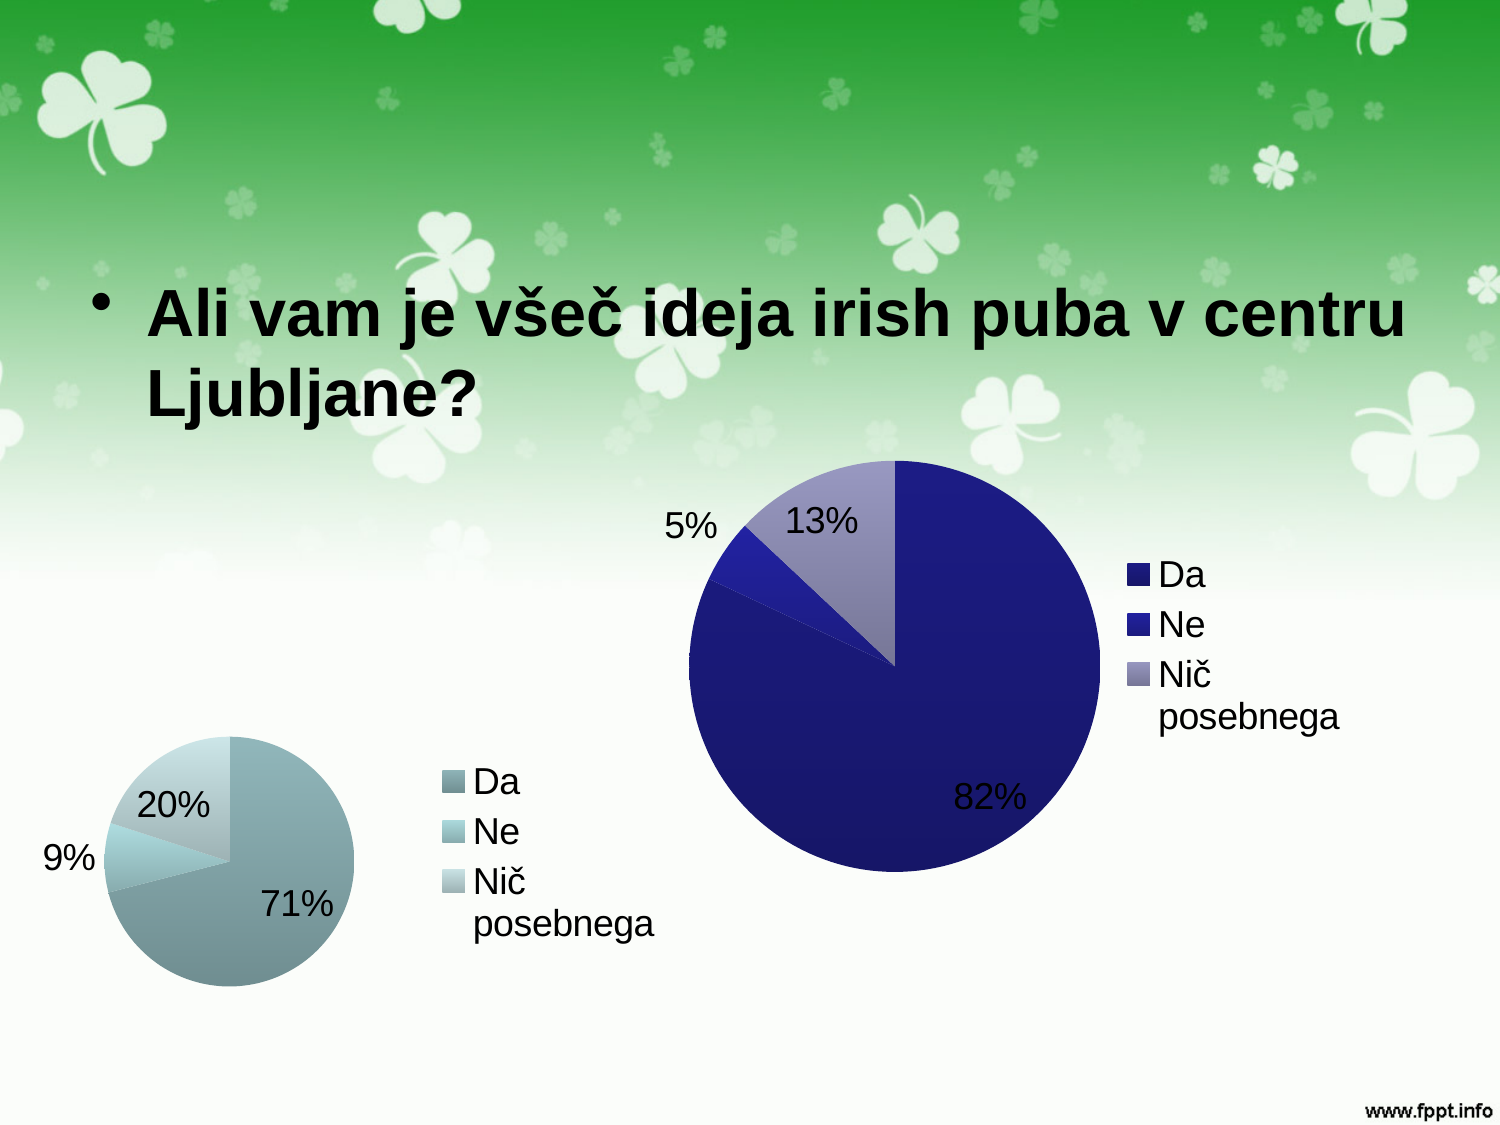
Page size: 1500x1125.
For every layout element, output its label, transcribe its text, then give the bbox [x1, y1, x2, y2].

picture [0, 0, 1500, 1125]
list Ali vam je všeč ideja irish puba v centru Ljubljane? [75, 262, 1425, 1005]
chart [29, 361, 1365, 1072]
